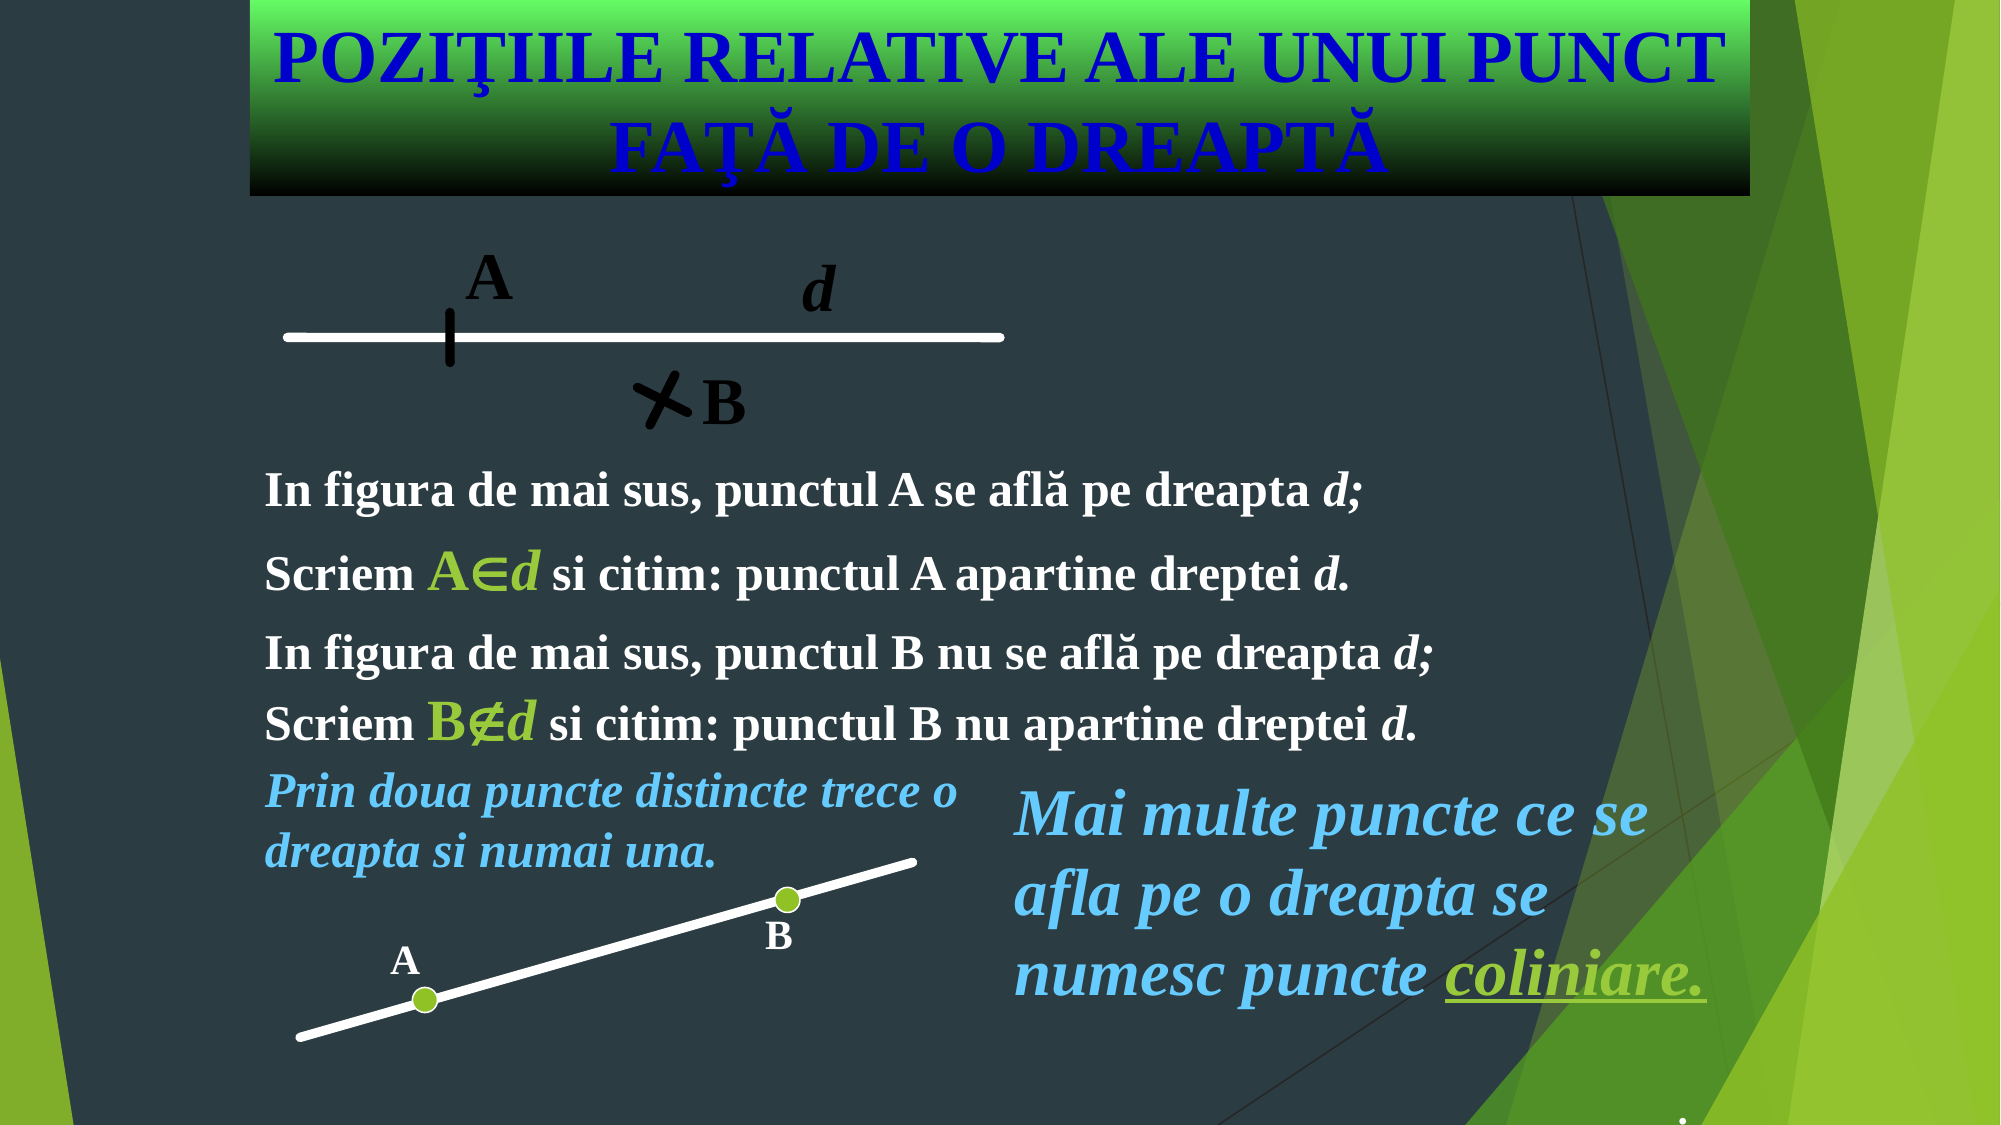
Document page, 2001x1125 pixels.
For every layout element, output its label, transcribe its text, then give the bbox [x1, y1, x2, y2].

text_box Scriem Ad si citim: punctul A apartine dreptei d. [249, 525, 1726, 611]
text_box A [375, 924, 501, 991]
text_box [412, 991, 438, 1013]
text_box B [750, 900, 876, 966]
text_box Mai multe puncte ce se afla pe o dreapta se numesc puncte coliniare. [999, 761, 1750, 1019]
text_box Scriem Bd si citim: punctul B nu apartine dreptei d. [249, 675, 1726, 761]
text_box d [787, 237, 951, 333]
text_box [774, 887, 800, 900]
text_box . [1662, 1074, 1751, 1125]
text_box B [687, 350, 813, 446]
text_box In figura de mai sus, punctul B nu se află pe dreapta d; [249, 612, 1726, 675]
text_box A [450, 224, 576, 321]
text_box Prin doua puncte distincte trece o dreapta si numai una. [249, 750, 1000, 887]
text_box POZIŢIILE RELATIVE ALE UNUI PUNCT FAŢĂ DE O DREAPTĂ [249, 0, 1750, 196]
text_box In figura de mai sus, punctul A se află pe dreapta d; [249, 448, 1726, 524]
